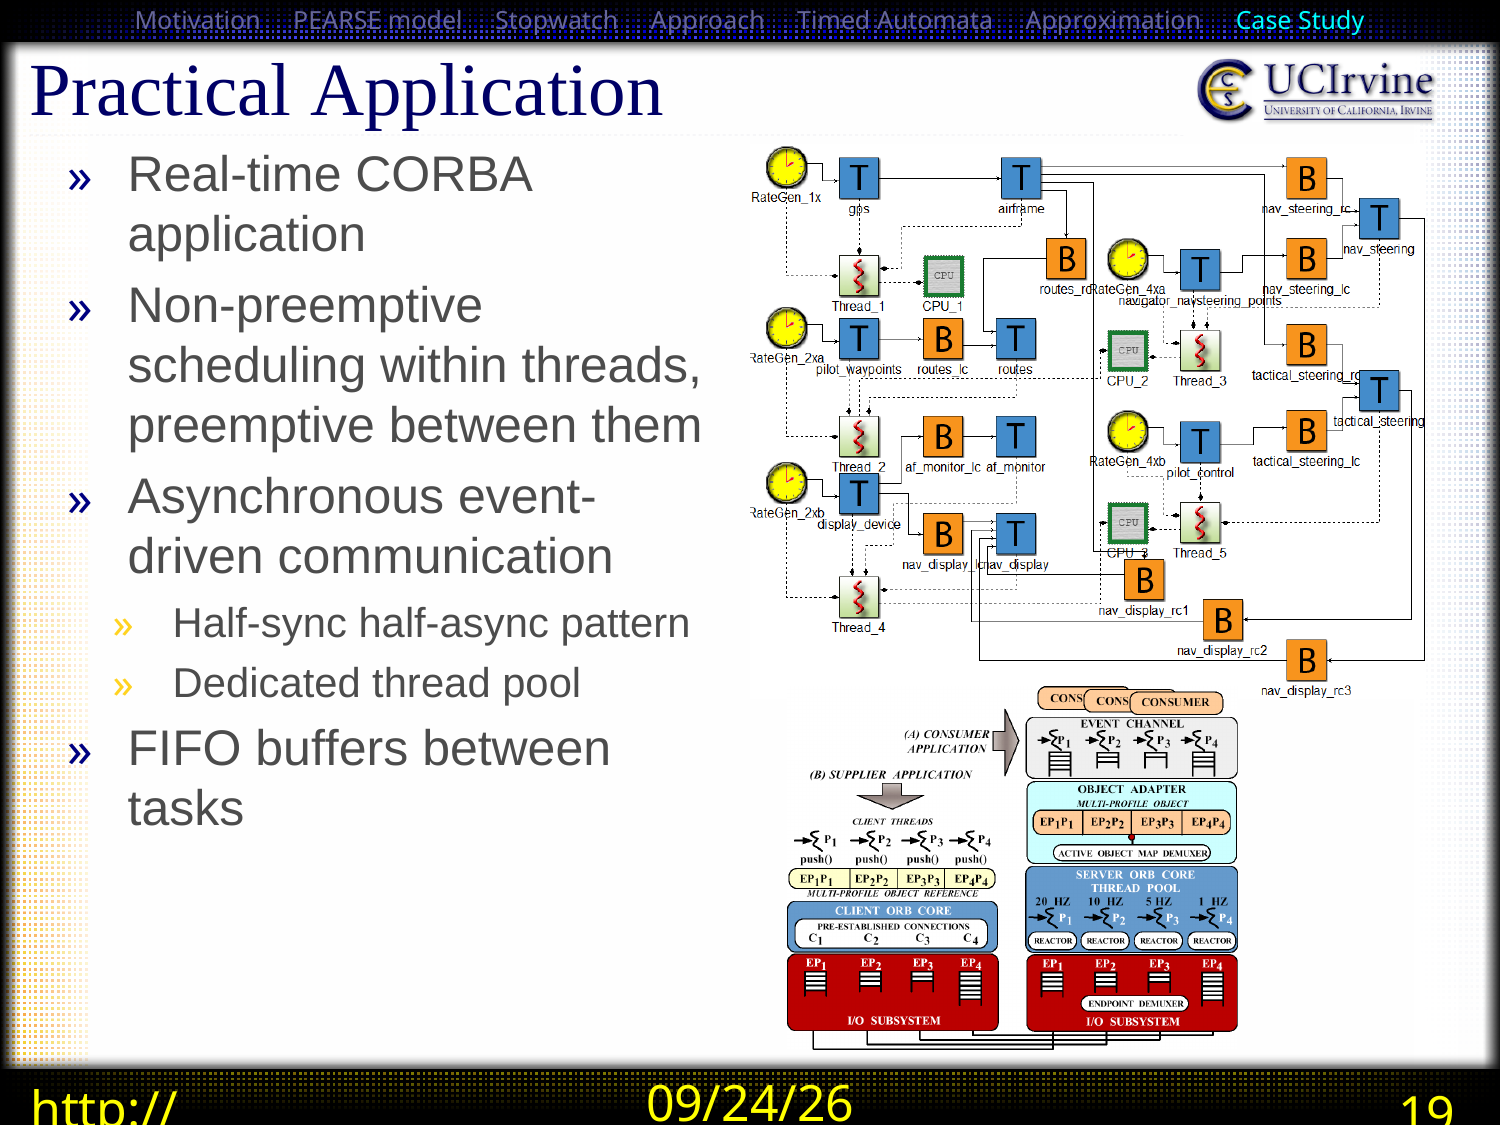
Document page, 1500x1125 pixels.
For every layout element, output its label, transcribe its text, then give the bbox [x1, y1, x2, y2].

picture [0, 0, 1500, 1125]
title Practical Application [15, 35, 1186, 145]
picture [105, 1103, 119, 1124]
picture [39, 1103, 53, 1125]
picture [1433, 1100, 1448, 1115]
text_box Motivation PEARSE model Stopwatch Approach Timed Automata Approximation Case Study [14, 4, 1485, 35]
list Real-time CORBA application Non-preemptive scheduling within threads, preemptive between them Asynchronous event-driven communication Half-sync half-async pattern Dedicated thread pool FIFO buffers between tasks [52, 135, 734, 1081]
